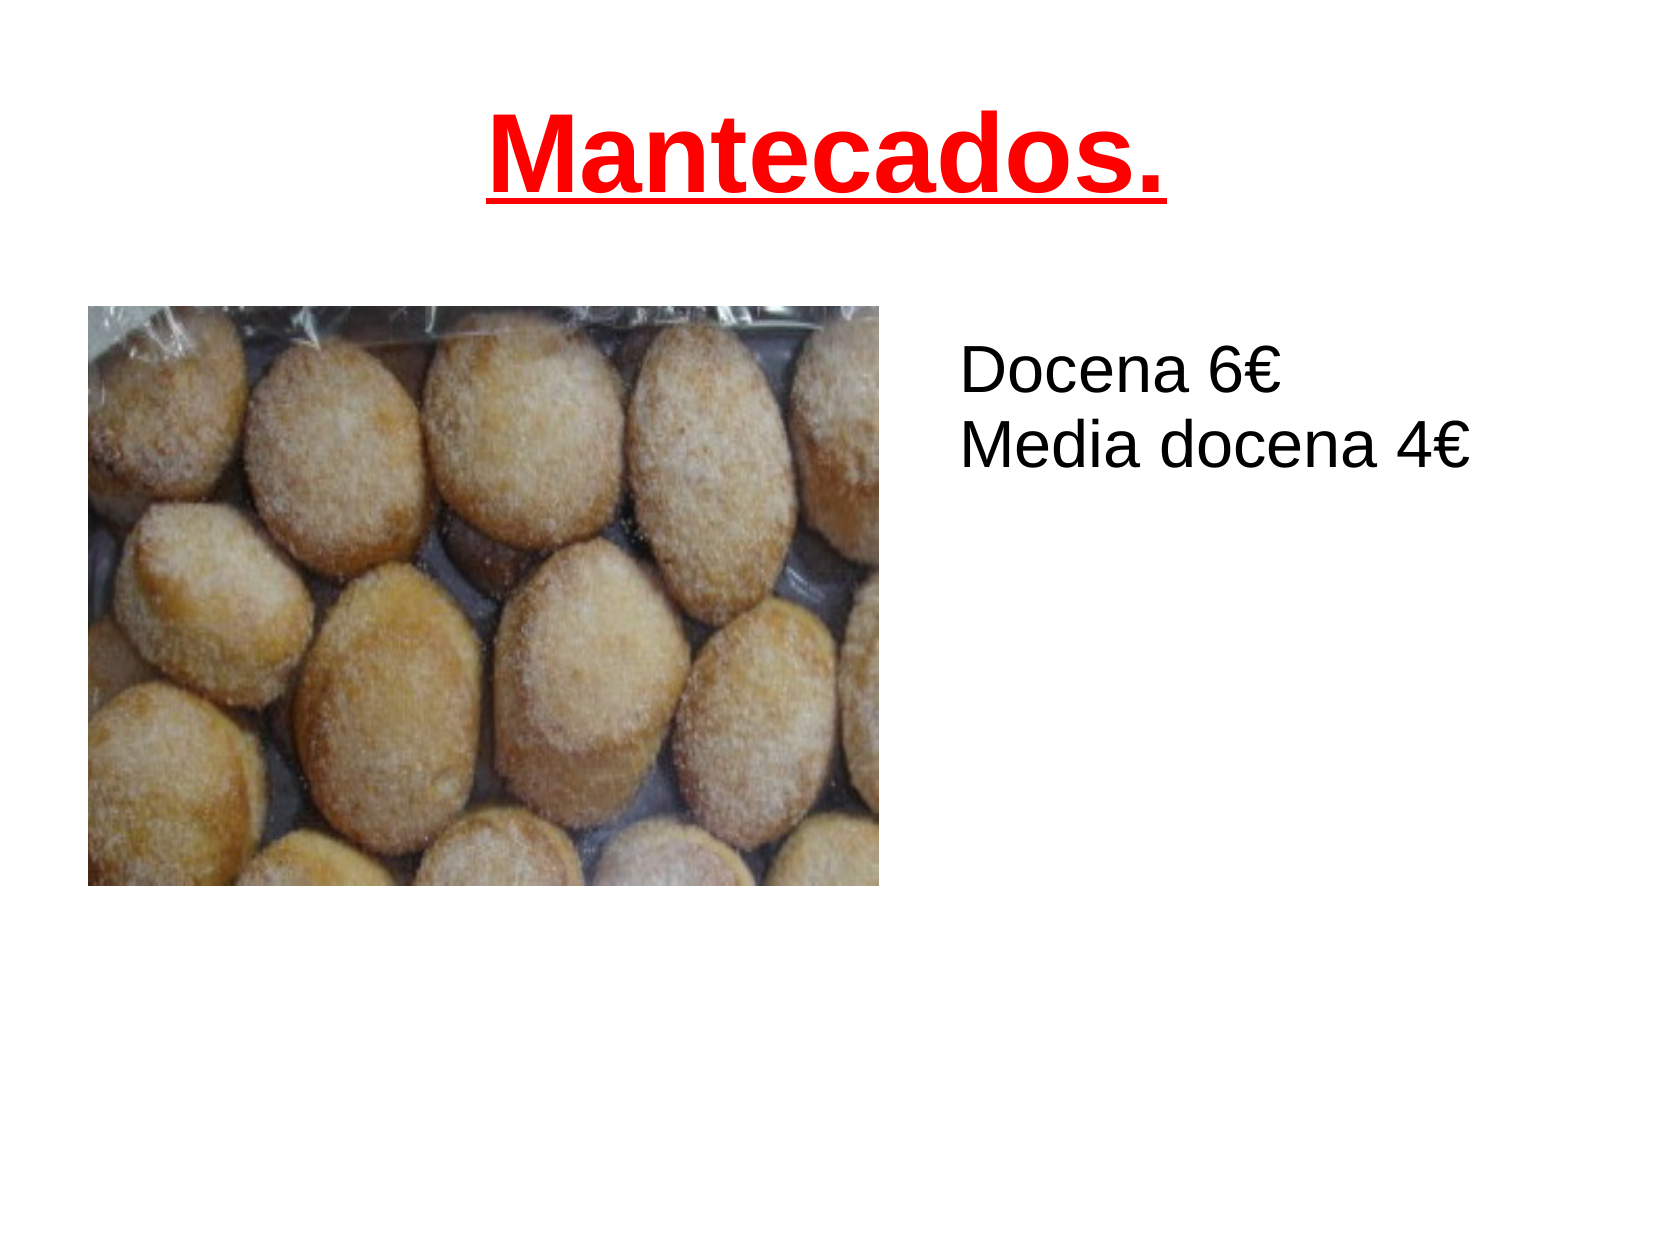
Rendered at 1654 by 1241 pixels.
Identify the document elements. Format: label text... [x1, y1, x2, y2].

title Mantecados. [82, 56, 1571, 250]
text_box Docena 6€ Media docena 4€ [944, 324, 1506, 490]
picture [88, 306, 879, 886]
